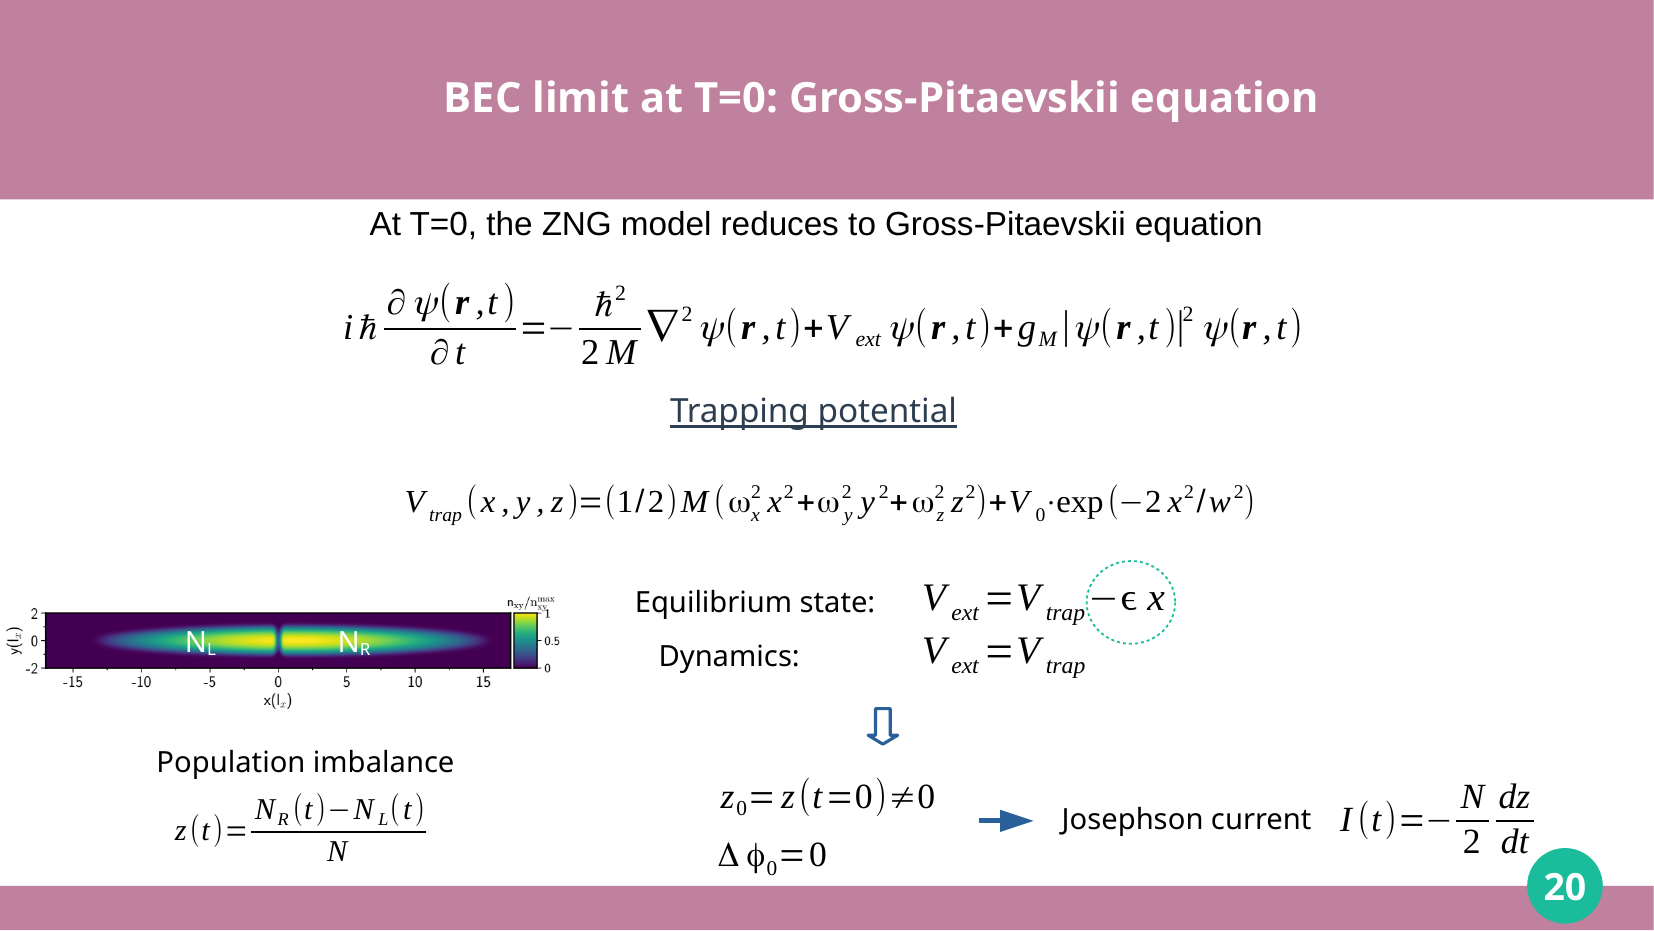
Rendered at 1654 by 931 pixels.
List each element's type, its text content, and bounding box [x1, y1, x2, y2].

text_box Equilibrium state: [620, 572, 1164, 630]
text_box NR [318, 614, 390, 669]
title BEC limit at T=0: Gross-Pitaevskii equation [76, 51, 1613, 141]
chart [911, 629, 1097, 679]
text_box [868, 708, 898, 745]
chart [165, 808, 435, 869]
chart [708, 835, 836, 880]
text_box At T=0, the ZNG model reduces to Gross-Pitaevskii equation [1, 200, 1642, 247]
text_box NL [164, 614, 237, 669]
chart [709, 775, 945, 821]
chart [333, 280, 1312, 372]
text_box Dynamics: [643, 628, 839, 683]
chart [911, 576, 1176, 626]
text_box Josephson current [1039, 756, 1335, 880]
text_box Population imbalance [141, 715, 473, 808]
picture [0, 590, 566, 715]
text_box Trapping potential [655, 379, 1051, 440]
chart [396, 480, 1264, 526]
chart [1335, 777, 1545, 862]
